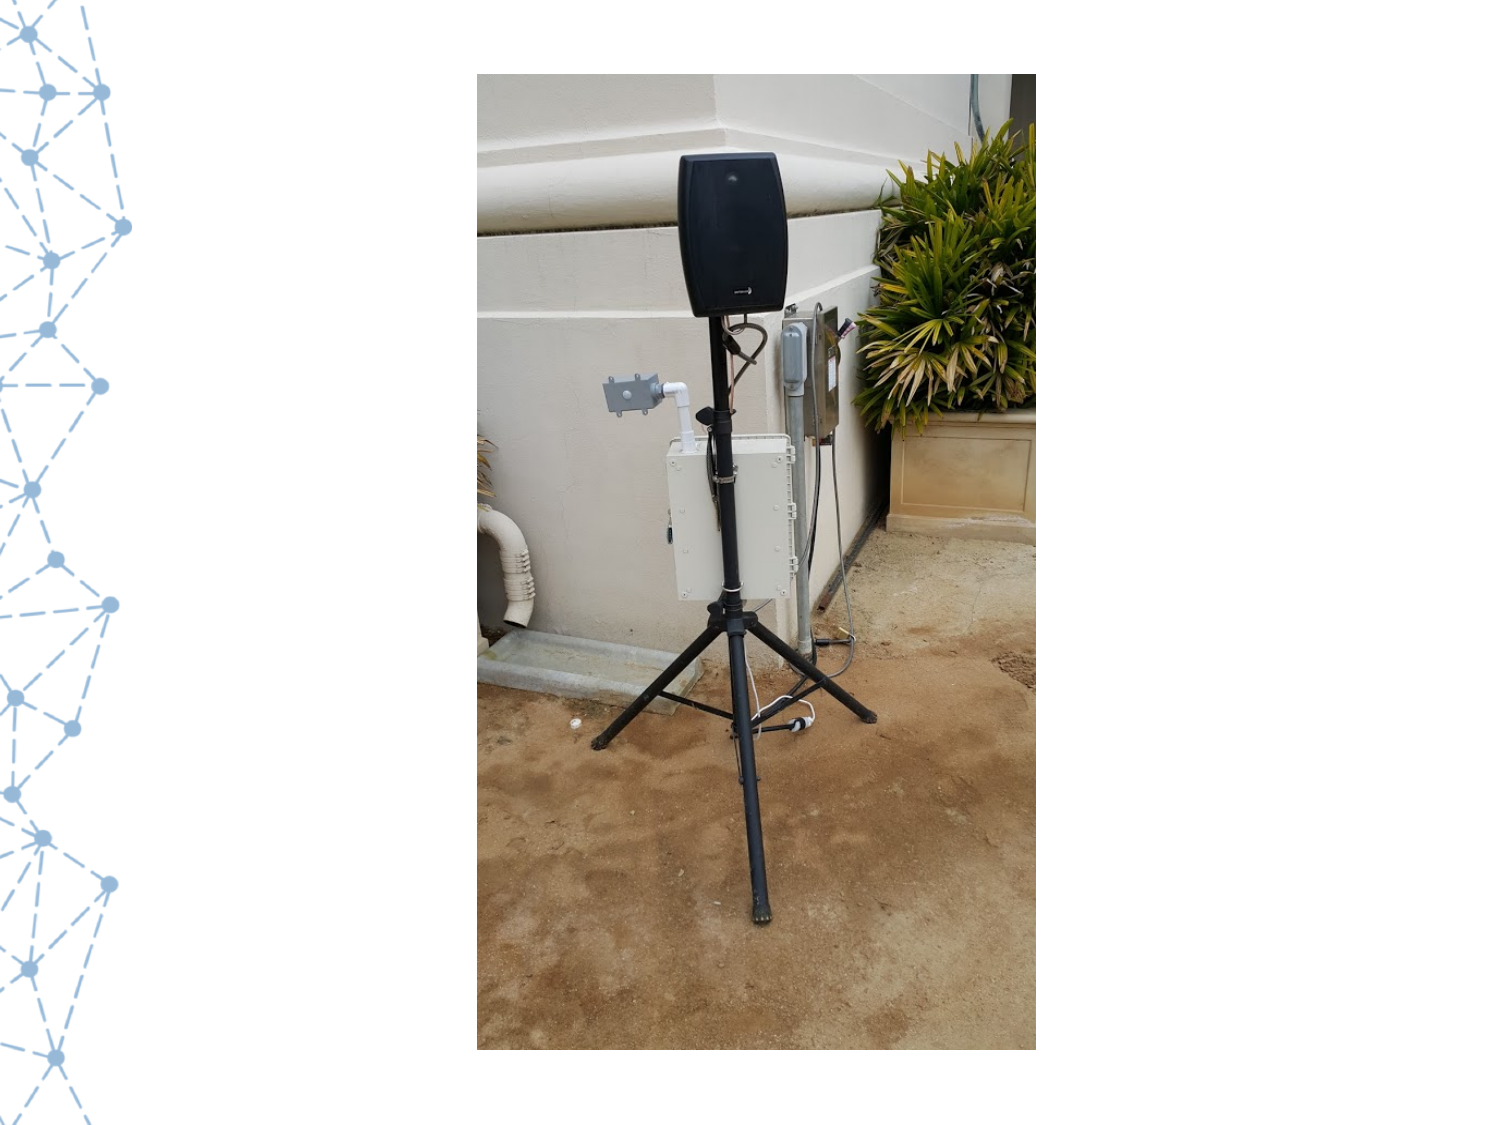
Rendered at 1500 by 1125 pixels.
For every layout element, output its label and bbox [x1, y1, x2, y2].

picture [477, 74, 1036, 1051]
picture [0, 0, 133, 1125]
